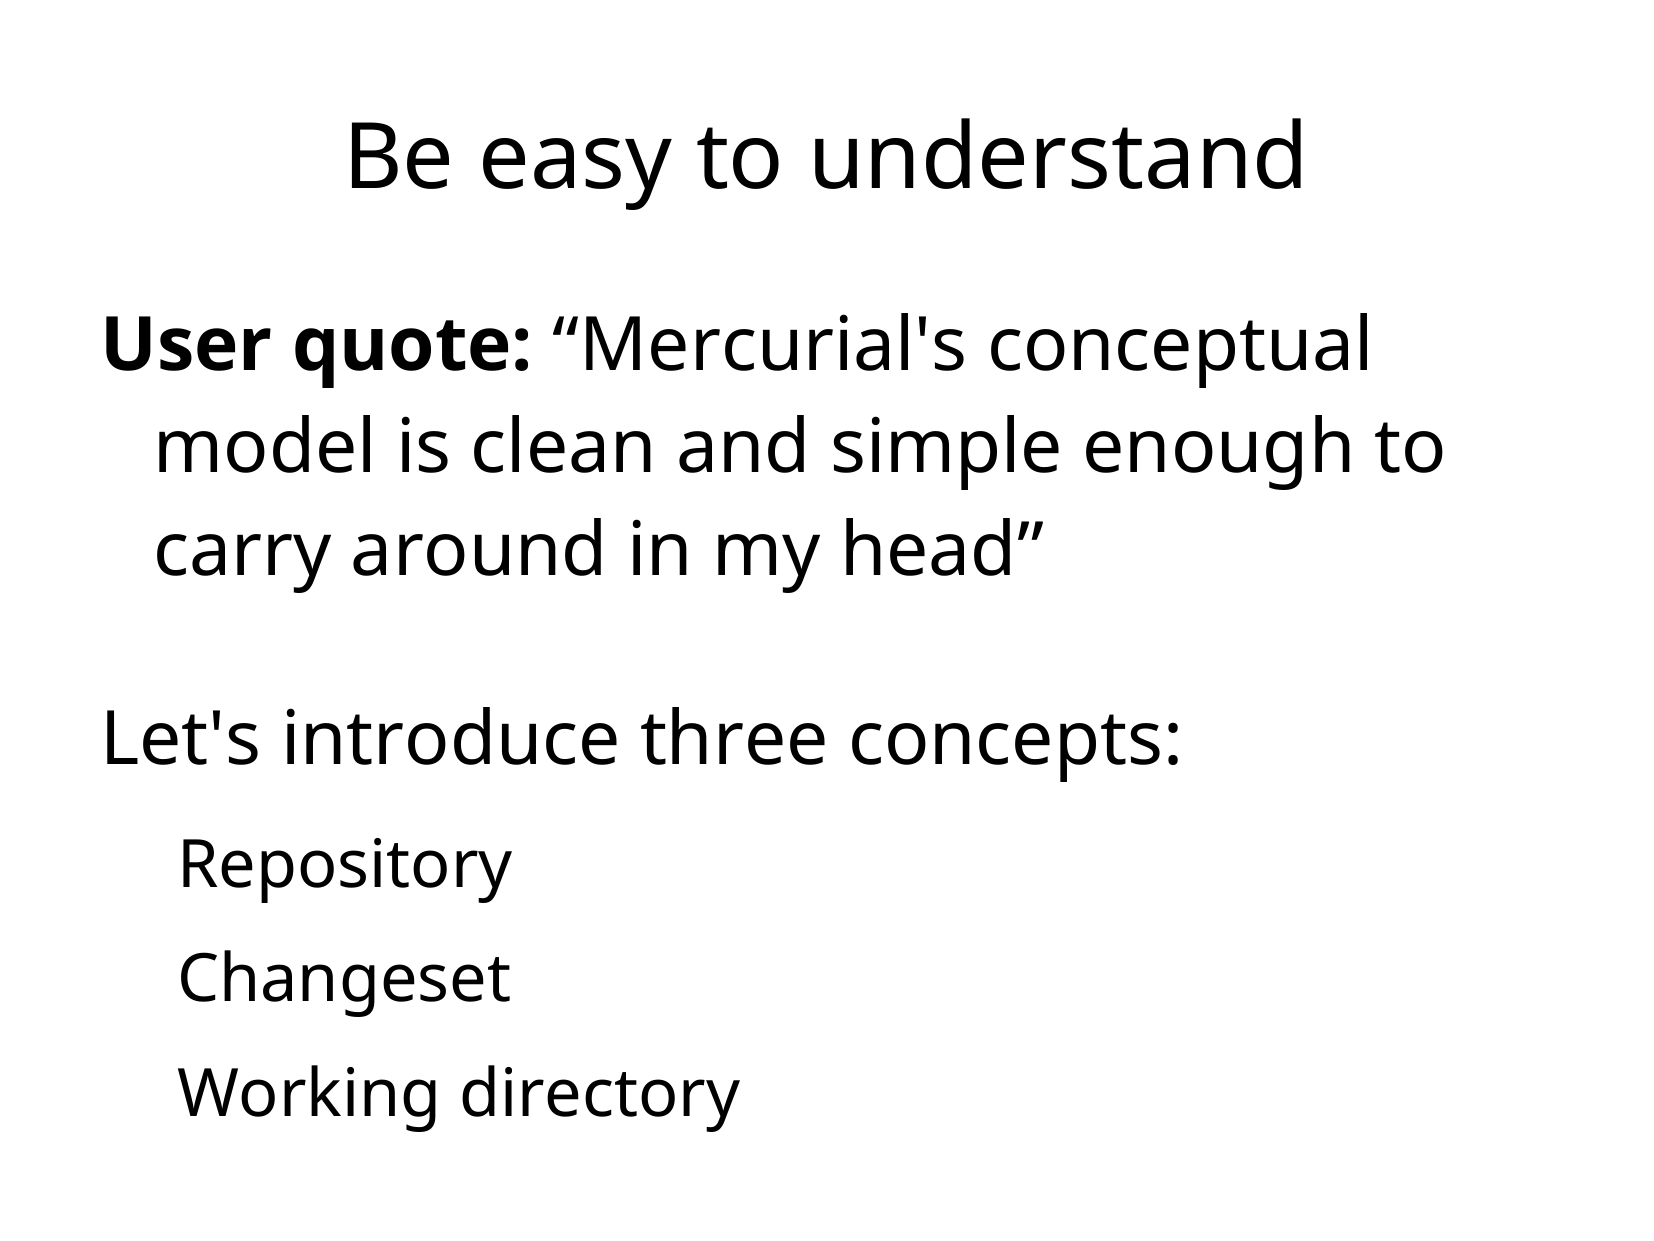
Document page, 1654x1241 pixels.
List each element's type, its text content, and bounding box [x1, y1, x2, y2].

list User quote: “Mercurial's conceptual model is clean and simple enough to carry around in my head” Let's introduce three concepts: Repository Changeset Working directory [82, 290, 1571, 1109]
title Be easy to understand [82, 49, 1571, 257]
